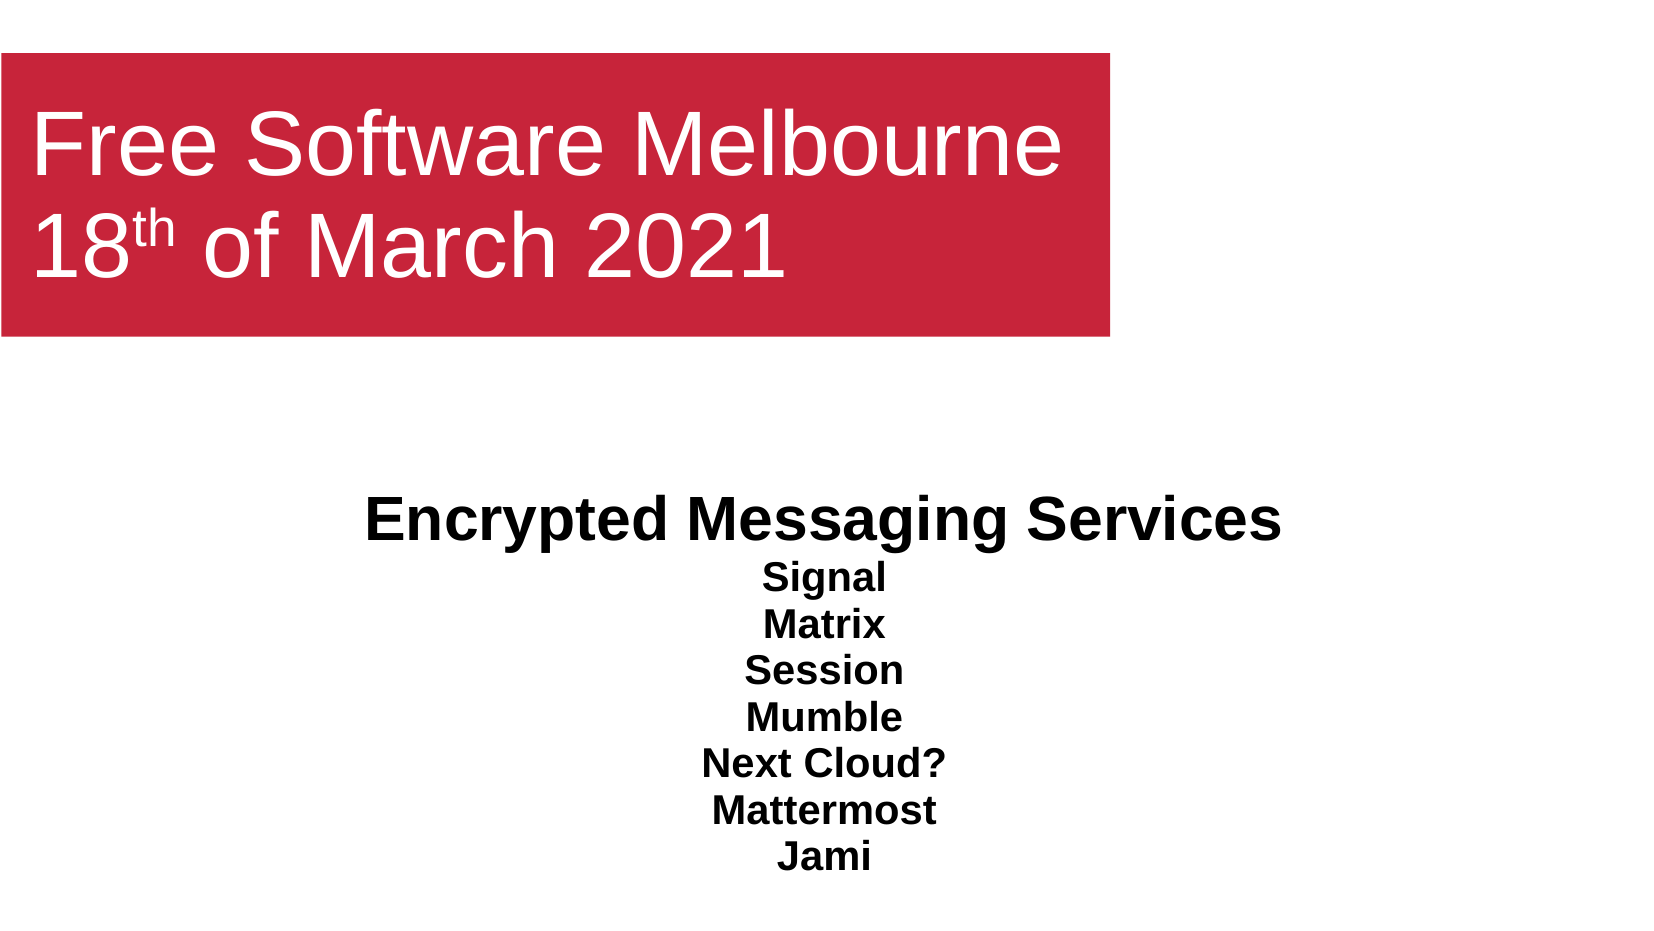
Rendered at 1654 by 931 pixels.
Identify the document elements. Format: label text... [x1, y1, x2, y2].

subtitle Encrypted Messaging Services Signal Matrix Session Mumble Next Cloud? Mattermost Jami [18, 484, 1630, 926]
title Free Software Melbourne 18th of March 2021 [1, 53, 1111, 337]
